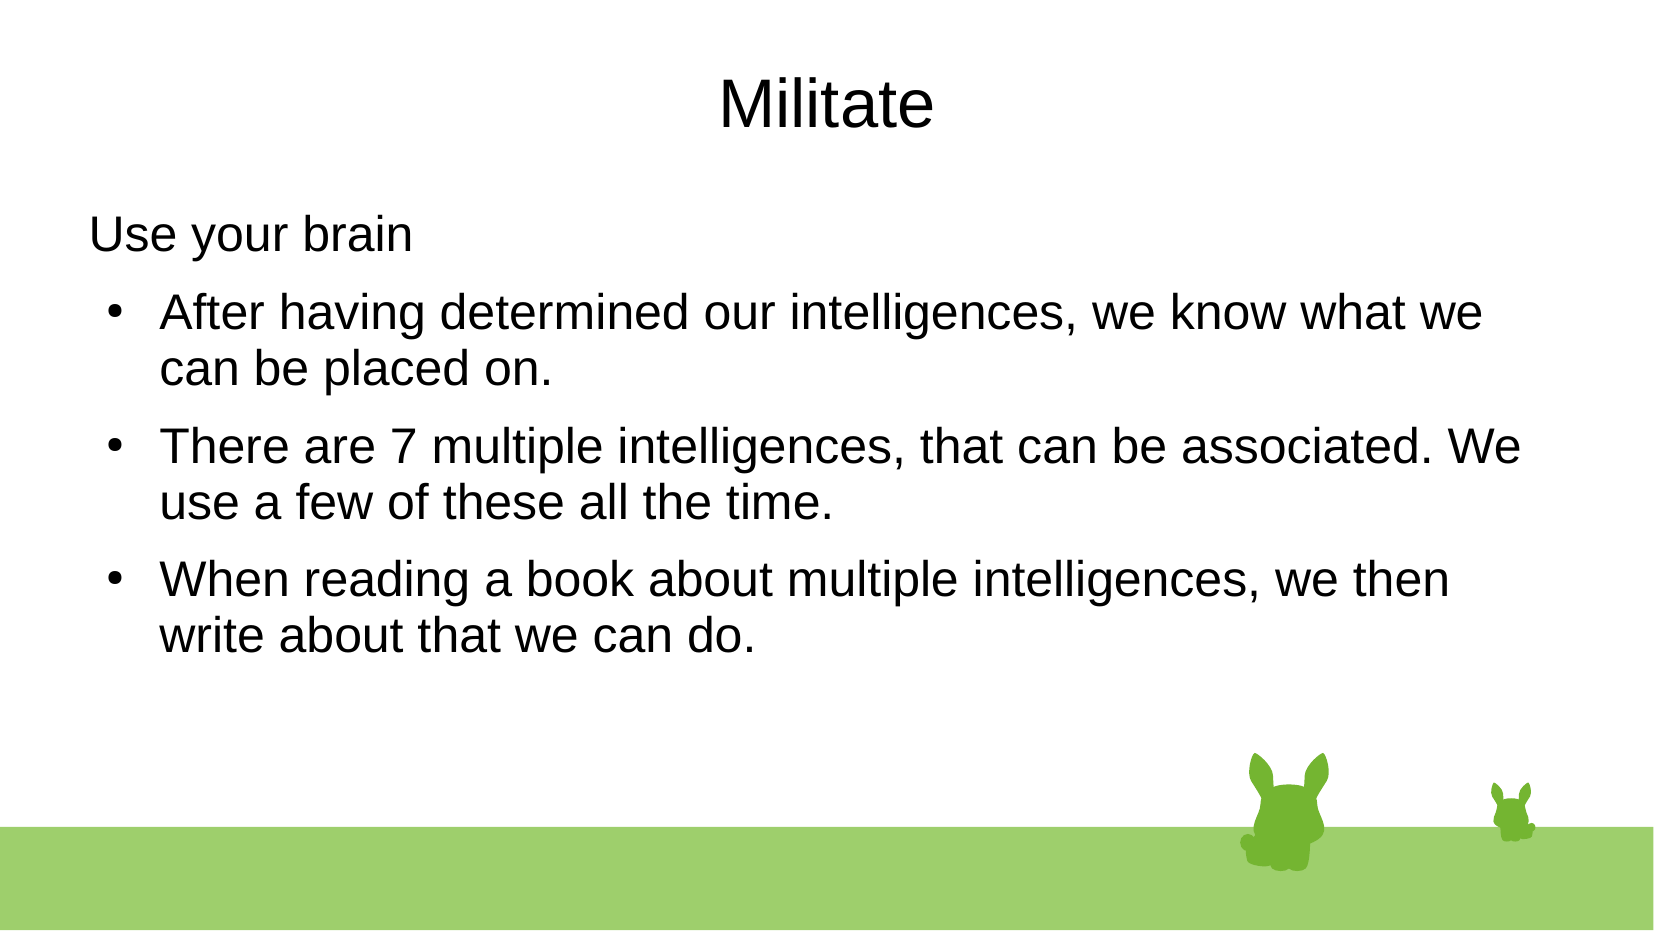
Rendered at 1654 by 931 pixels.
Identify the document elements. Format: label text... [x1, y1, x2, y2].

list Use your brain After having determined our intelligences, we know what we can be placed on. There are 7 multiple intelligences, that can be associated. We use a few of these all the time. When reading a book about multiple intelligences, we then write about that we can do. [88, 206, 1565, 739]
title Militate [88, 29, 1565, 178]
